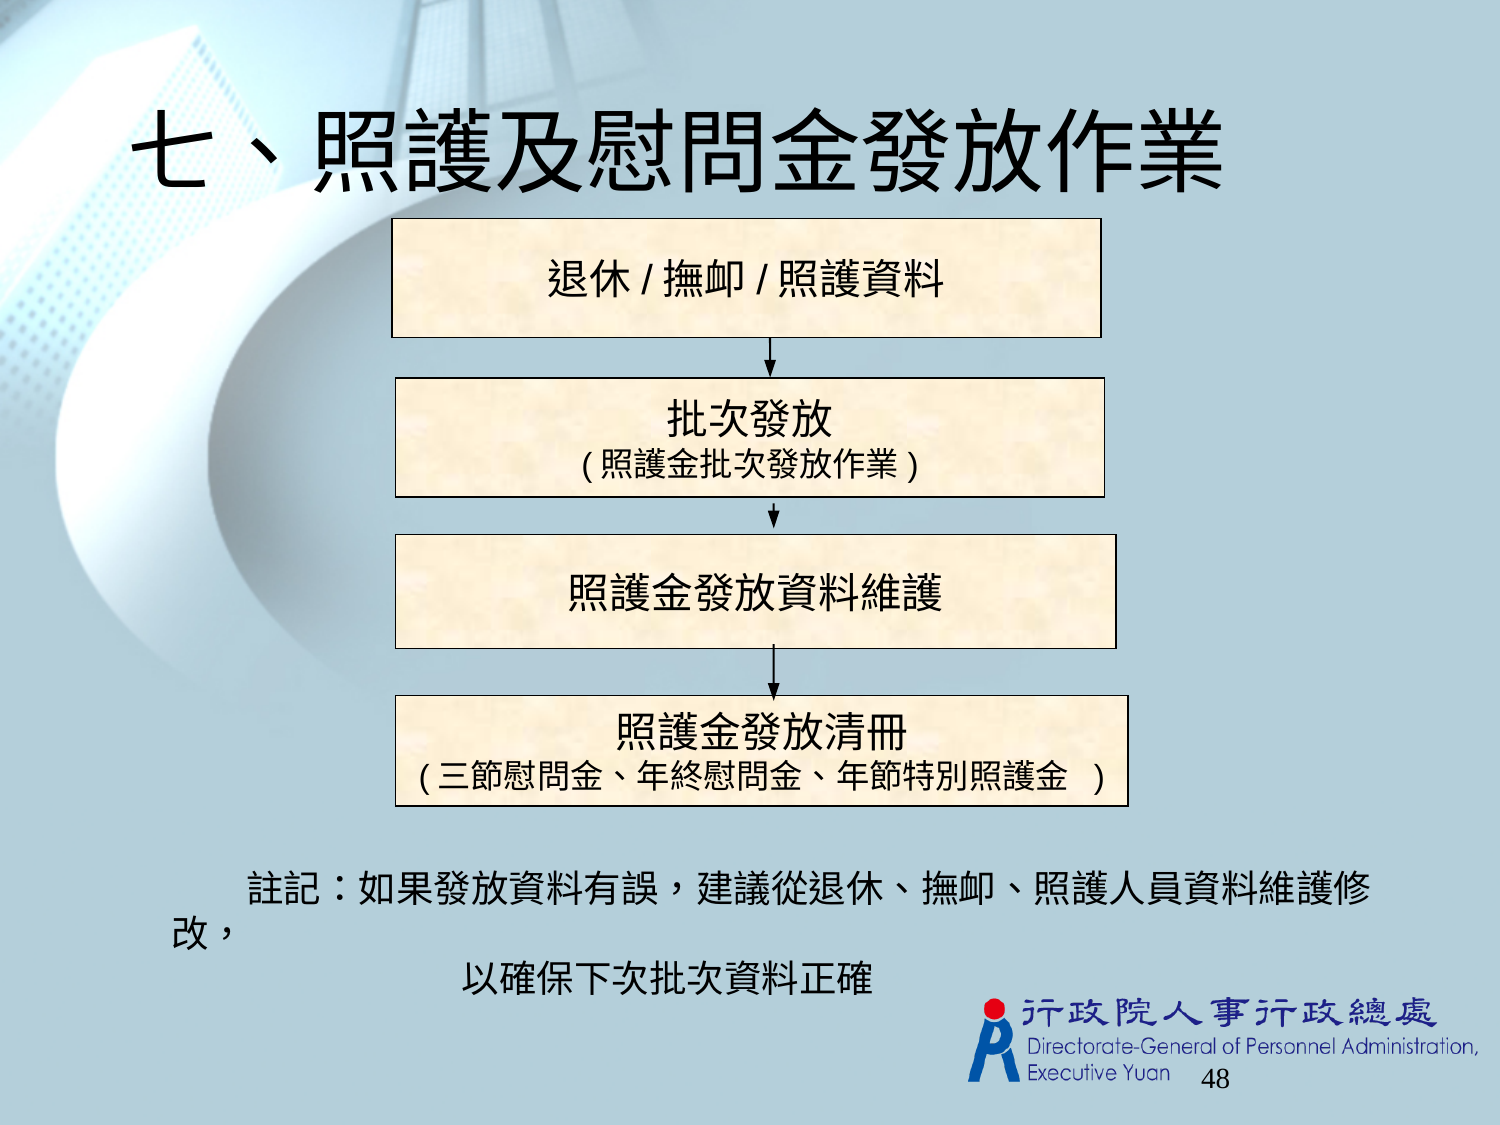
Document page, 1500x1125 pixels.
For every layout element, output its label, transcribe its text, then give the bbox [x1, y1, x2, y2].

text_box 退休/撫卹/照護資料 [392, 218, 1101, 338]
text_box 註記：如果發放資料有誤，建議從退休、撫卹、照護人員資料維護修改， 以確保下次批次資料正確 [100, 858, 1423, 966]
text_box 照護金發放清冊 (三節慰問金、年終慰問金、年節特別照護金 ) [395, 695, 1128, 806]
text_box 照護金發放資料維護 [396, 535, 1116, 648]
text_box 批次發放 (照護金批次發放作業) [395, 378, 1104, 497]
title 七、照護及慰問金發放作業 [112, 54, 1388, 243]
text_box [1185, 1058, 1499, 1125]
